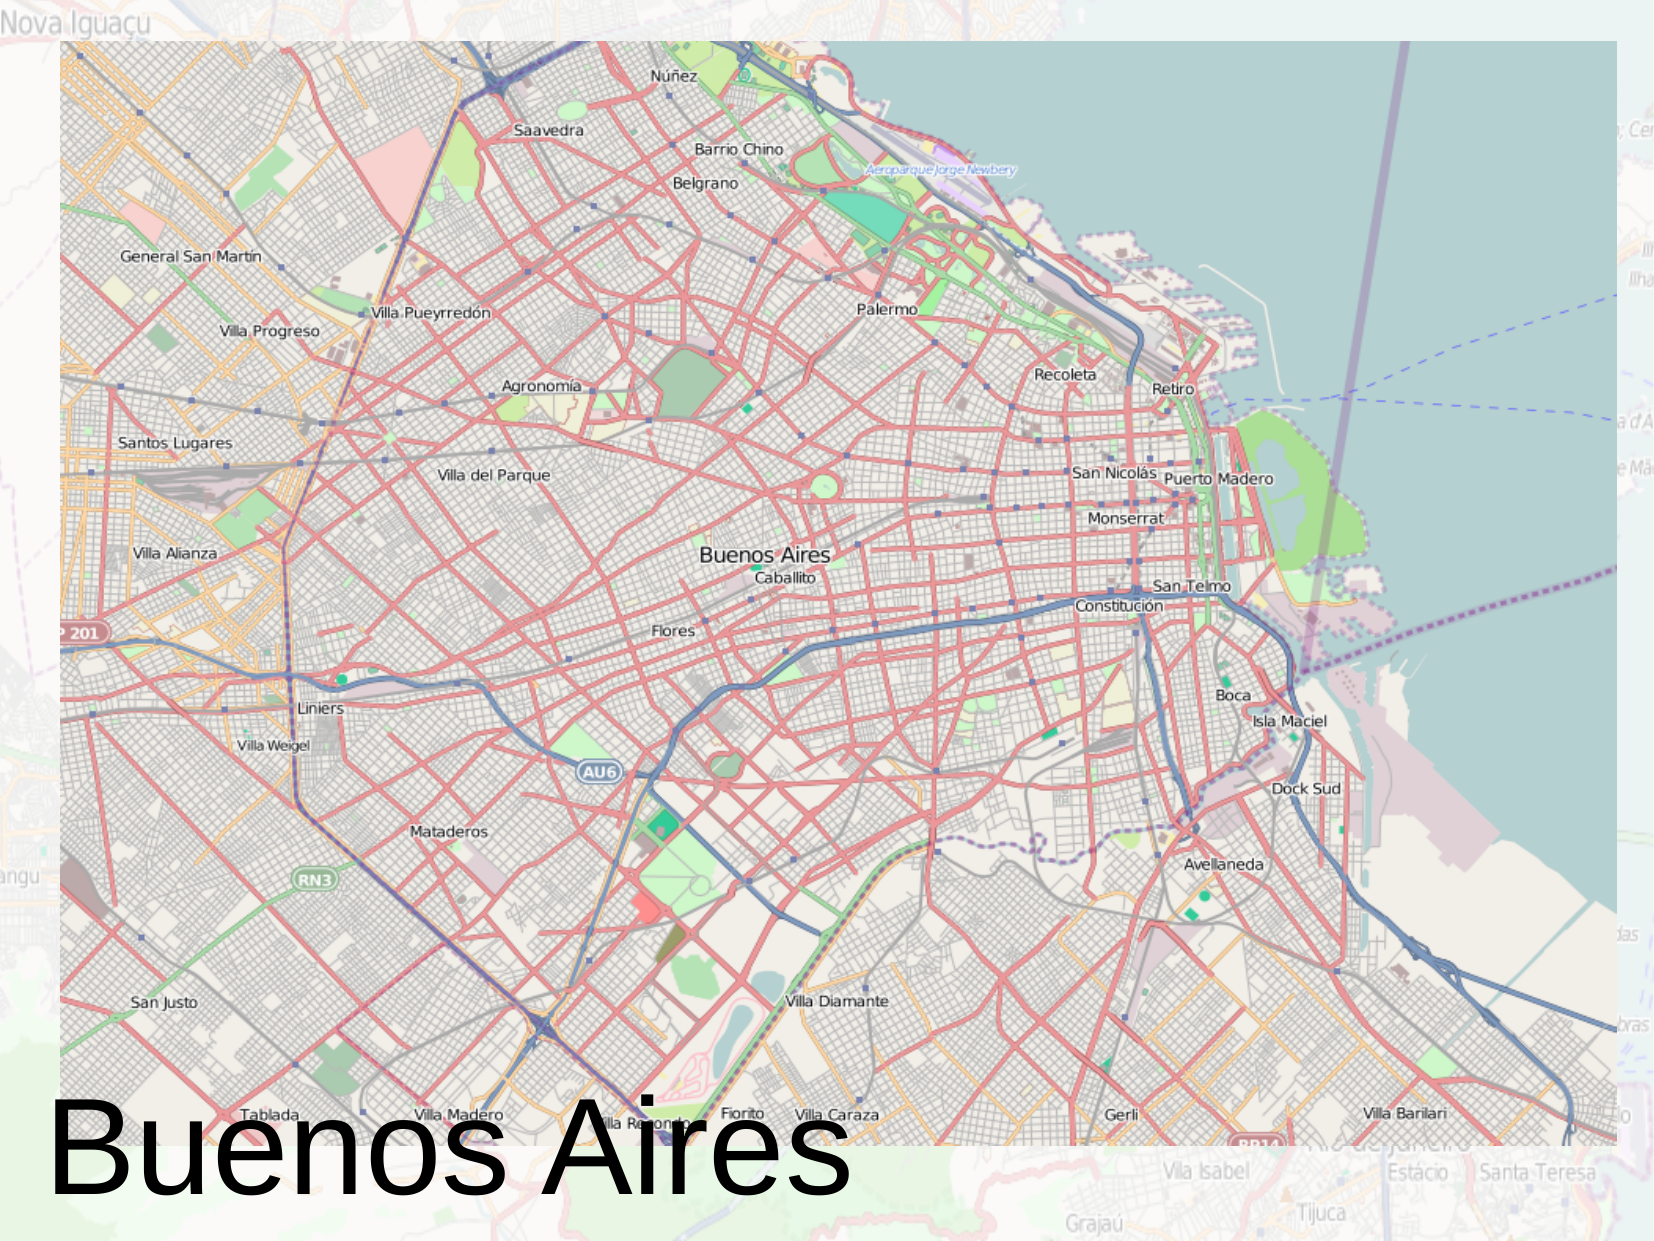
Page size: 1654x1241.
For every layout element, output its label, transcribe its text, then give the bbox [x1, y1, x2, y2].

text_box Buenos Aires [29, 1063, 870, 1232]
picture [60, 41, 1617, 1146]
